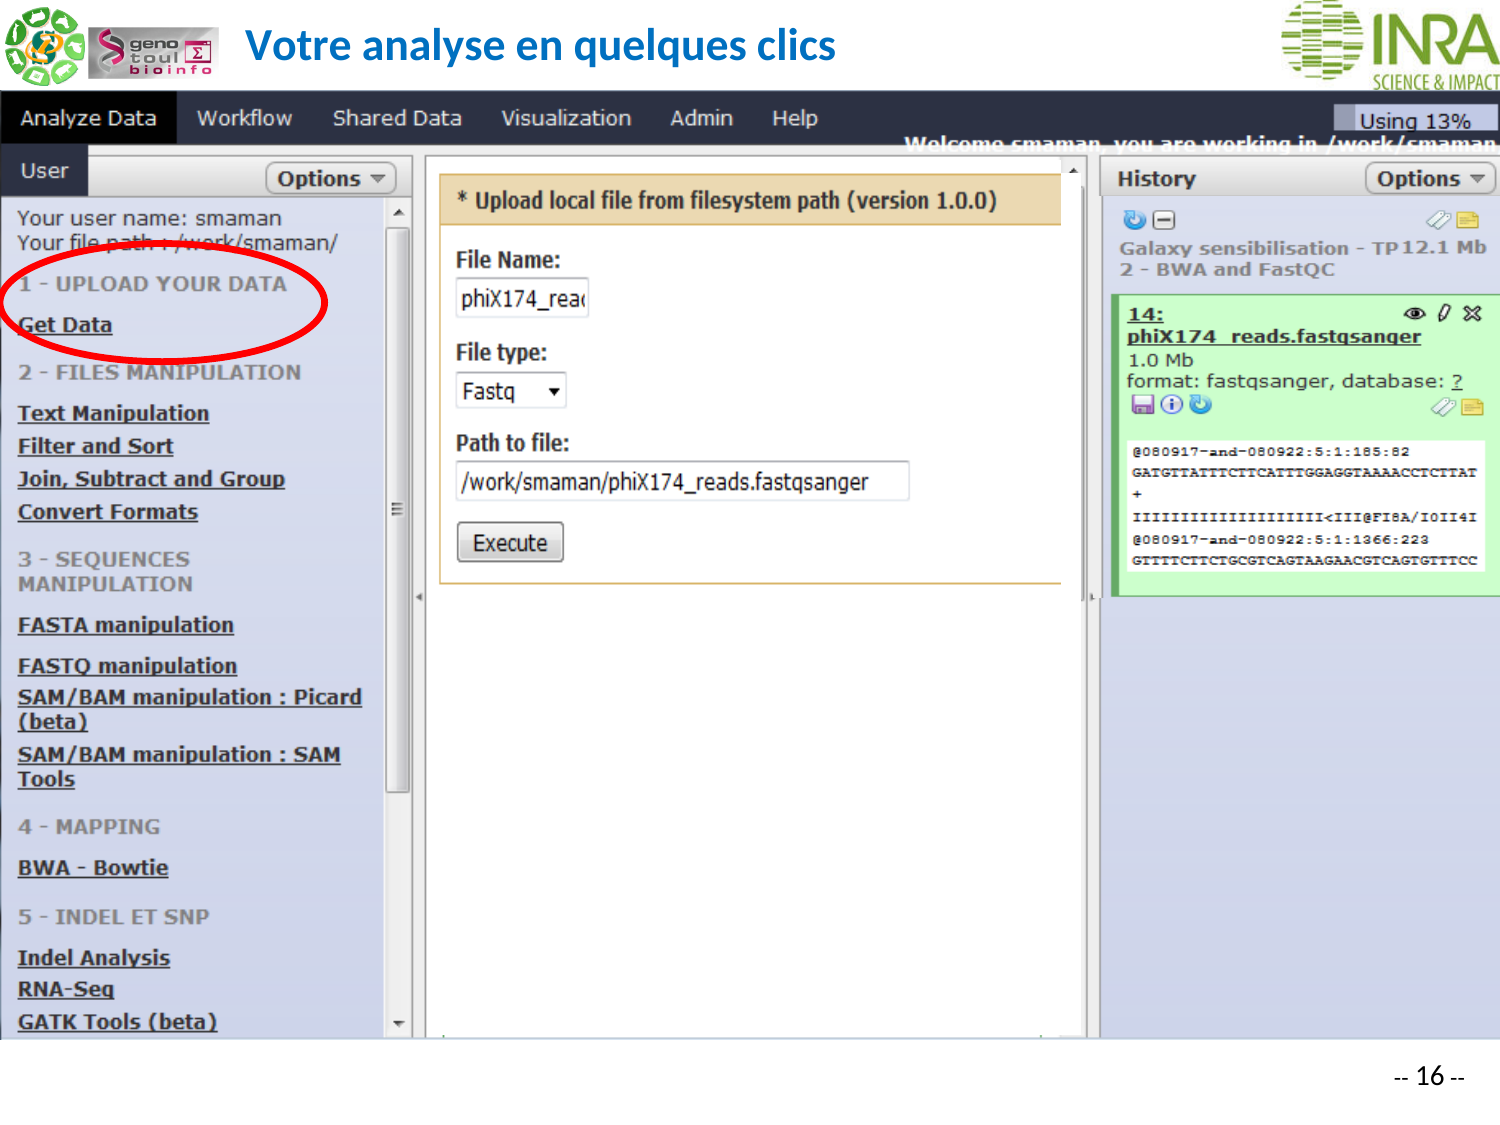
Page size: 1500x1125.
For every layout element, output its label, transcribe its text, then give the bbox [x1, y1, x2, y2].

picture [88, 27, 219, 79]
picture [4, 247, 321, 358]
text_box Votre analyse en quelques clics [230, 19, 1400, 90]
picture [0, 0, 1500, 1040]
picture [5, 7, 85, 86]
text_box [431, 173, 1081, 1035]
